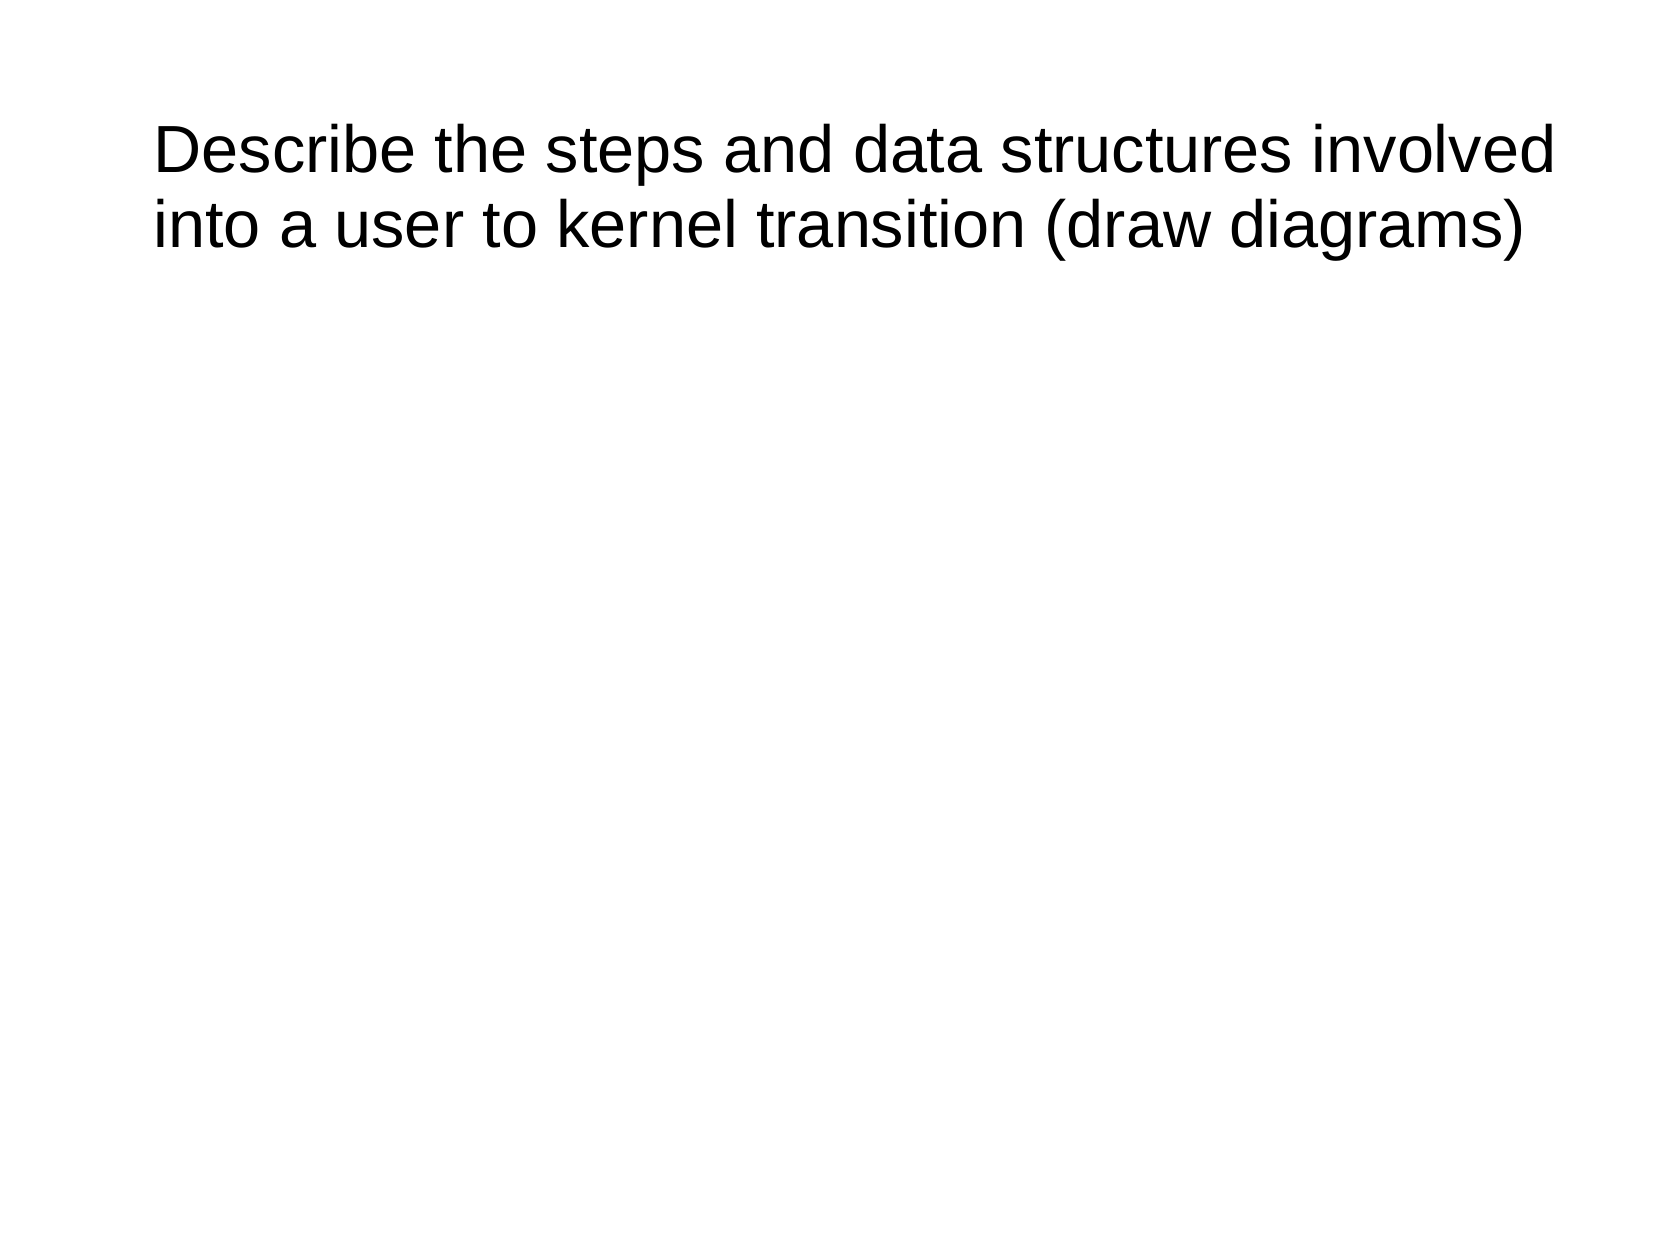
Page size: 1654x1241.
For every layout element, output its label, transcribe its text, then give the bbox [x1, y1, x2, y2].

list Describe the steps and data structures involved into a user to kernel transition (draw diagrams) [82, 112, 1571, 1010]
